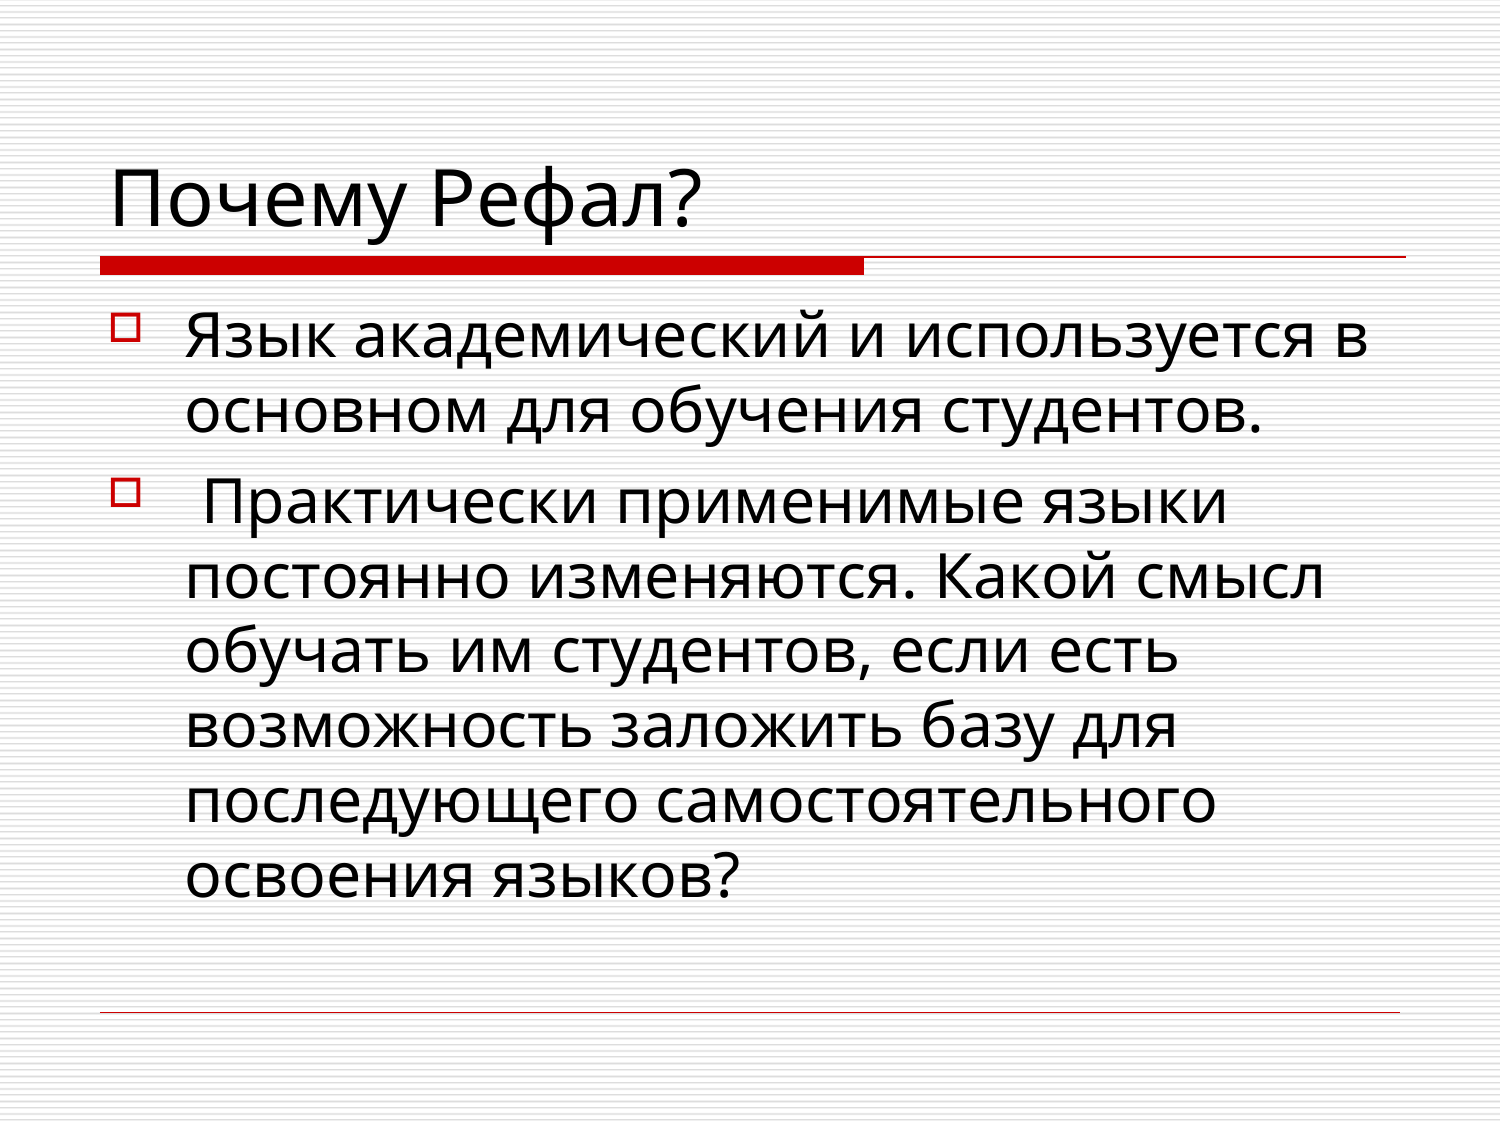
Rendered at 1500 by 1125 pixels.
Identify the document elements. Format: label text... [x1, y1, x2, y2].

title Почему Рефал? [94, 49, 1407, 250]
picture [0, 0, 1500, 1125]
list Язык академический и используется в основном для обучения студентов. Практически применимые языки постоянно изменяются. Какой смысл обучать им студентов, если есть возможность заложить базу для последующего самостоятельного освоения языков? [92, 287, 1406, 988]
